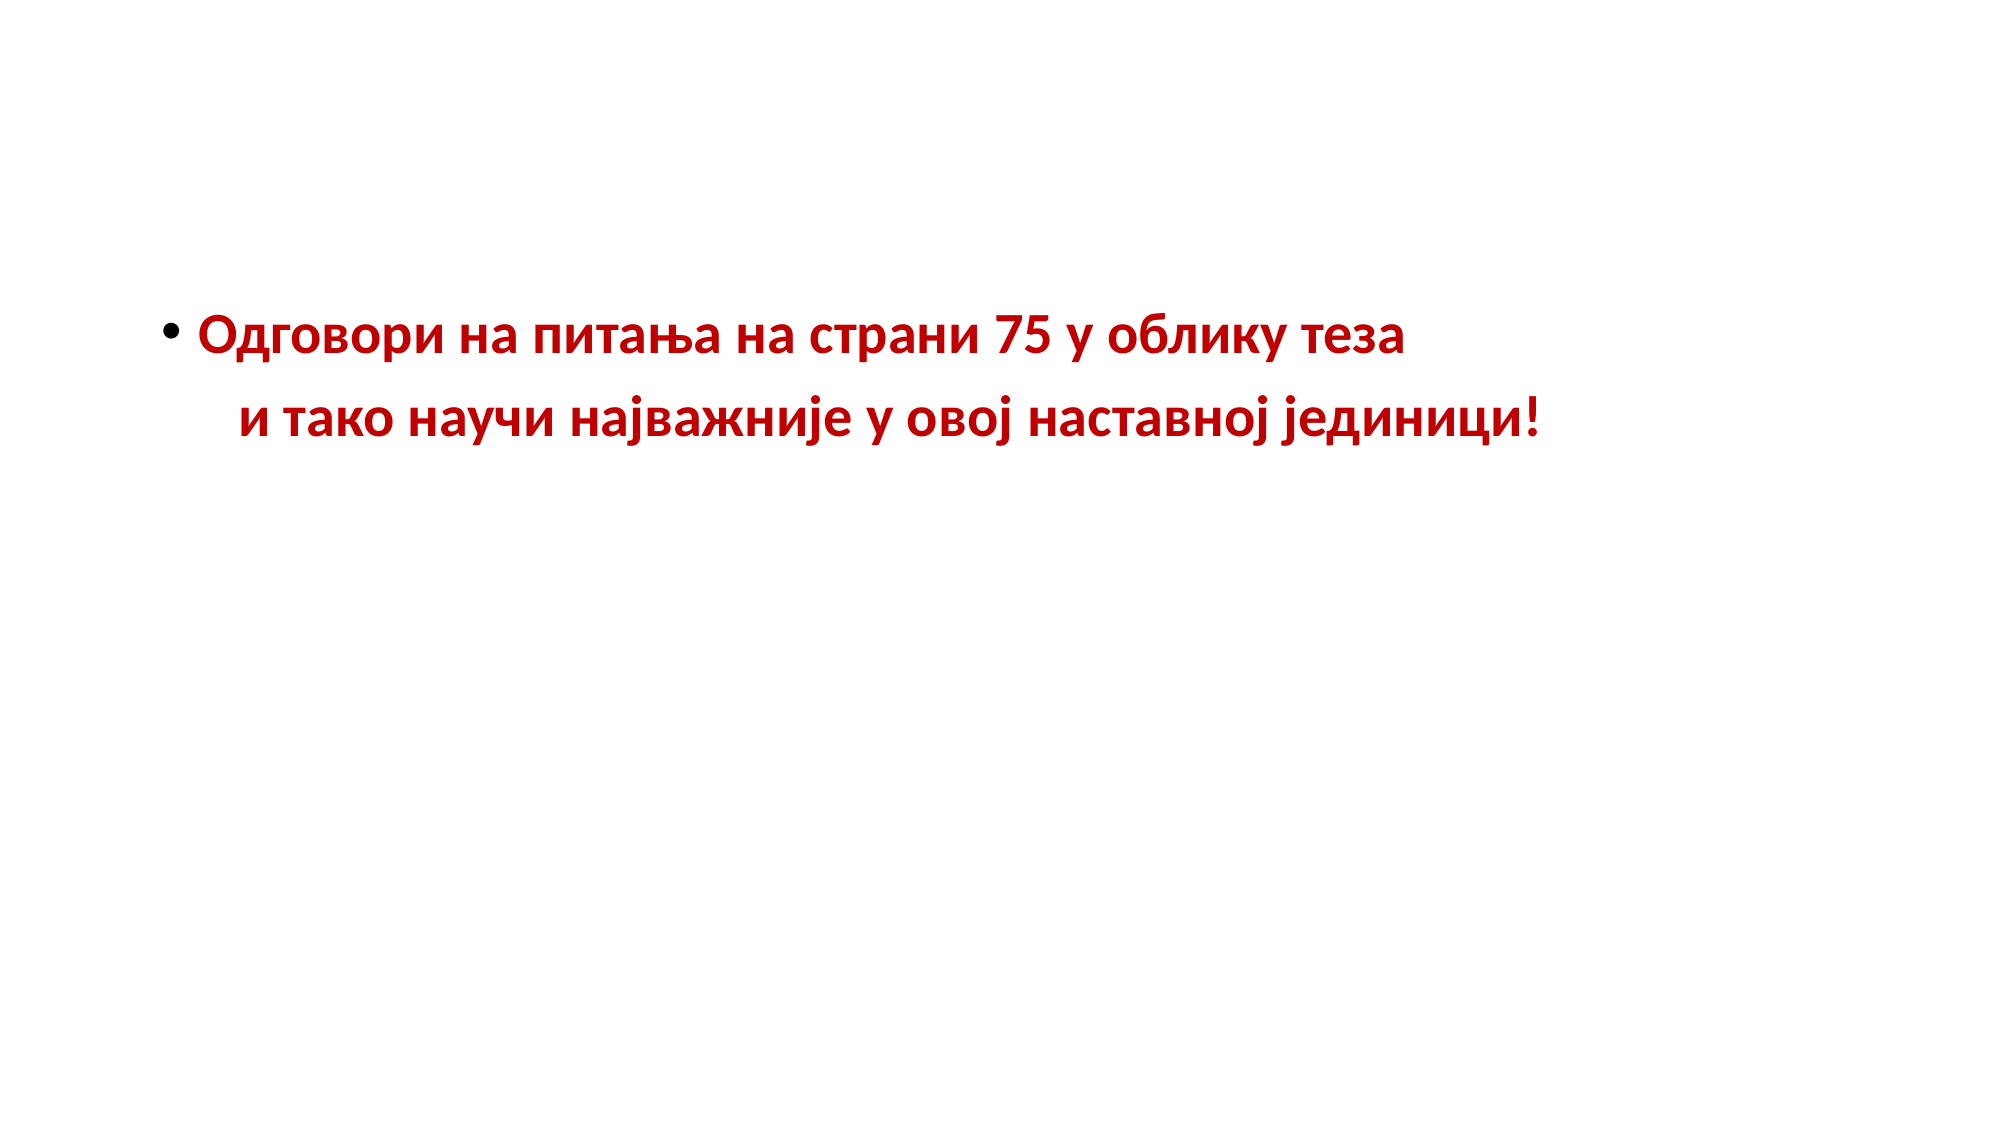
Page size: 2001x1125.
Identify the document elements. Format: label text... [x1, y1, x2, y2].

list Одговори на питања на страни 75 у облику теза и тако научи најважније у овој наставној јединици! [146, 295, 1576, 538]
